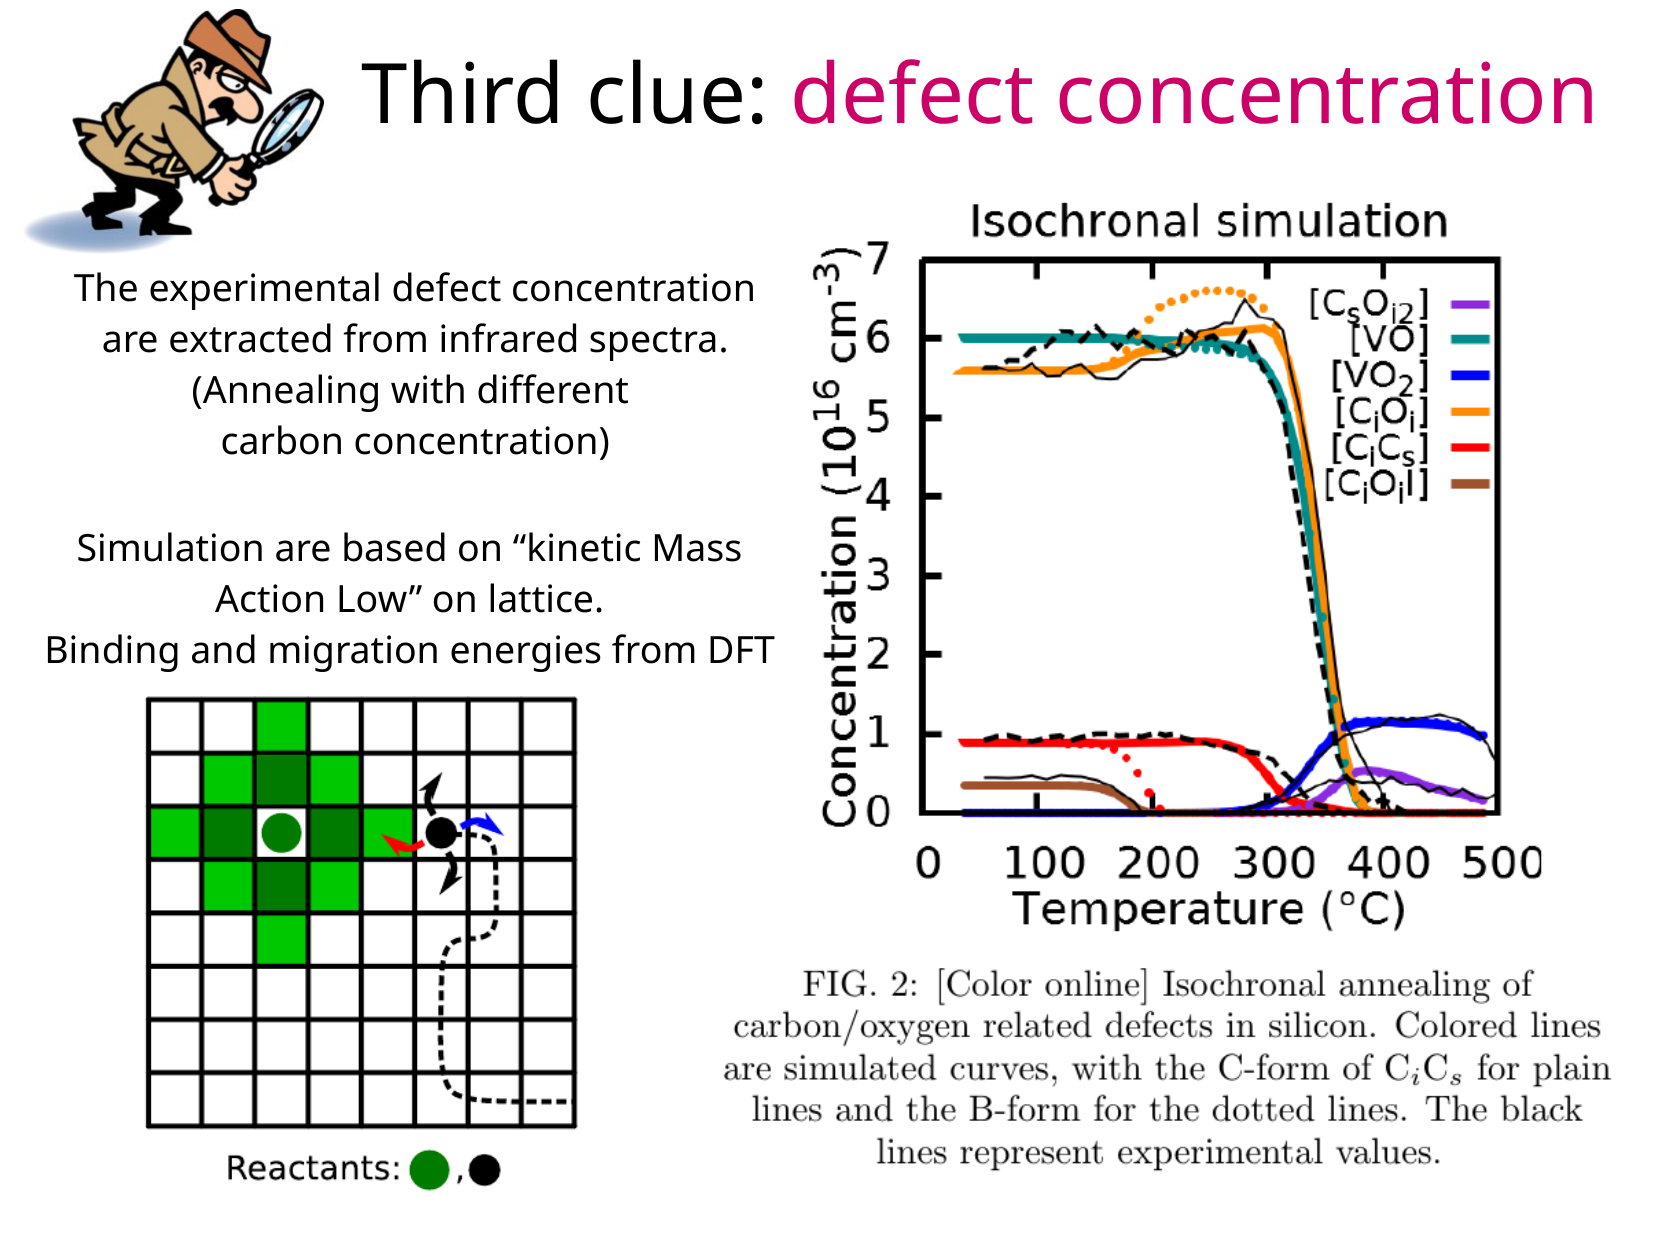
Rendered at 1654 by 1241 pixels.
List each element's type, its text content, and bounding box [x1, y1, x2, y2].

picture [23, 9, 324, 254]
text_box The experimental defect concentration are extracted from infrared spectra. (Annealing with different carbon concentration) [59, 253, 757, 464]
text_box Simulation are based on “kinetic Mass Action Low” on lattice. Binding and migration energies from DFT [29, 513, 792, 675]
title Third clue: defect concentration [342, 29, 1619, 154]
picture [94, 679, 620, 1208]
picture [720, 177, 1621, 1180]
